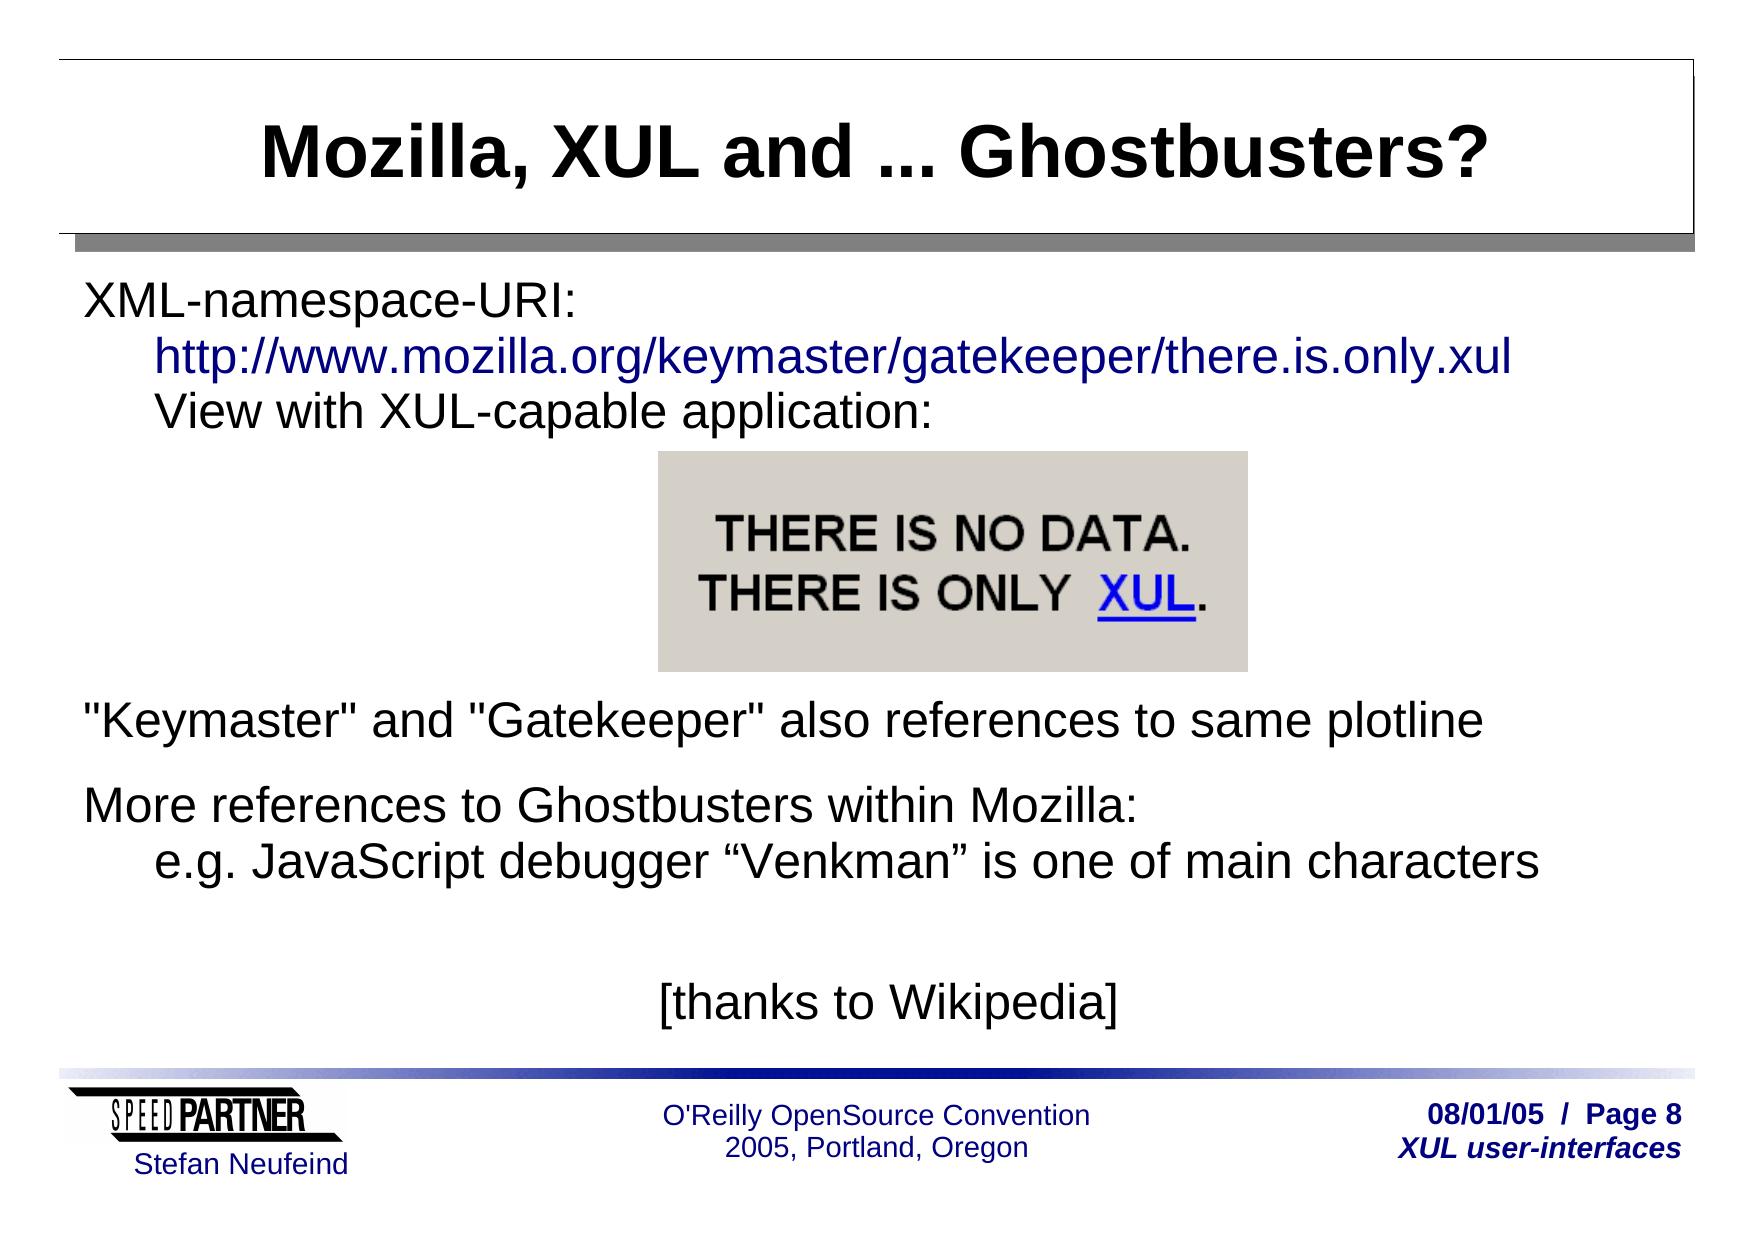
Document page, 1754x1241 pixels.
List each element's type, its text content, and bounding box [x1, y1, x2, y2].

picture [658, 451, 1248, 672]
picture [64, 1082, 348, 1146]
title Mozilla, XUL and ... Ghostbusters? [59, 59, 1695, 244]
picture [59, 1068, 1695, 1079]
list XML-namespace-URI: http://www.mozilla.org/keymaster/gatekeeper/there.is.only.xul View with XUL-capable application: "Keymaster" and "Gatekeeper" also references to same plotline More references to Ghostbusters within Mozilla: e.g. JavaScript debugger “Venkman” is one of main characters [thanks to Wikipedia] [71, 272, 1695, 1055]
